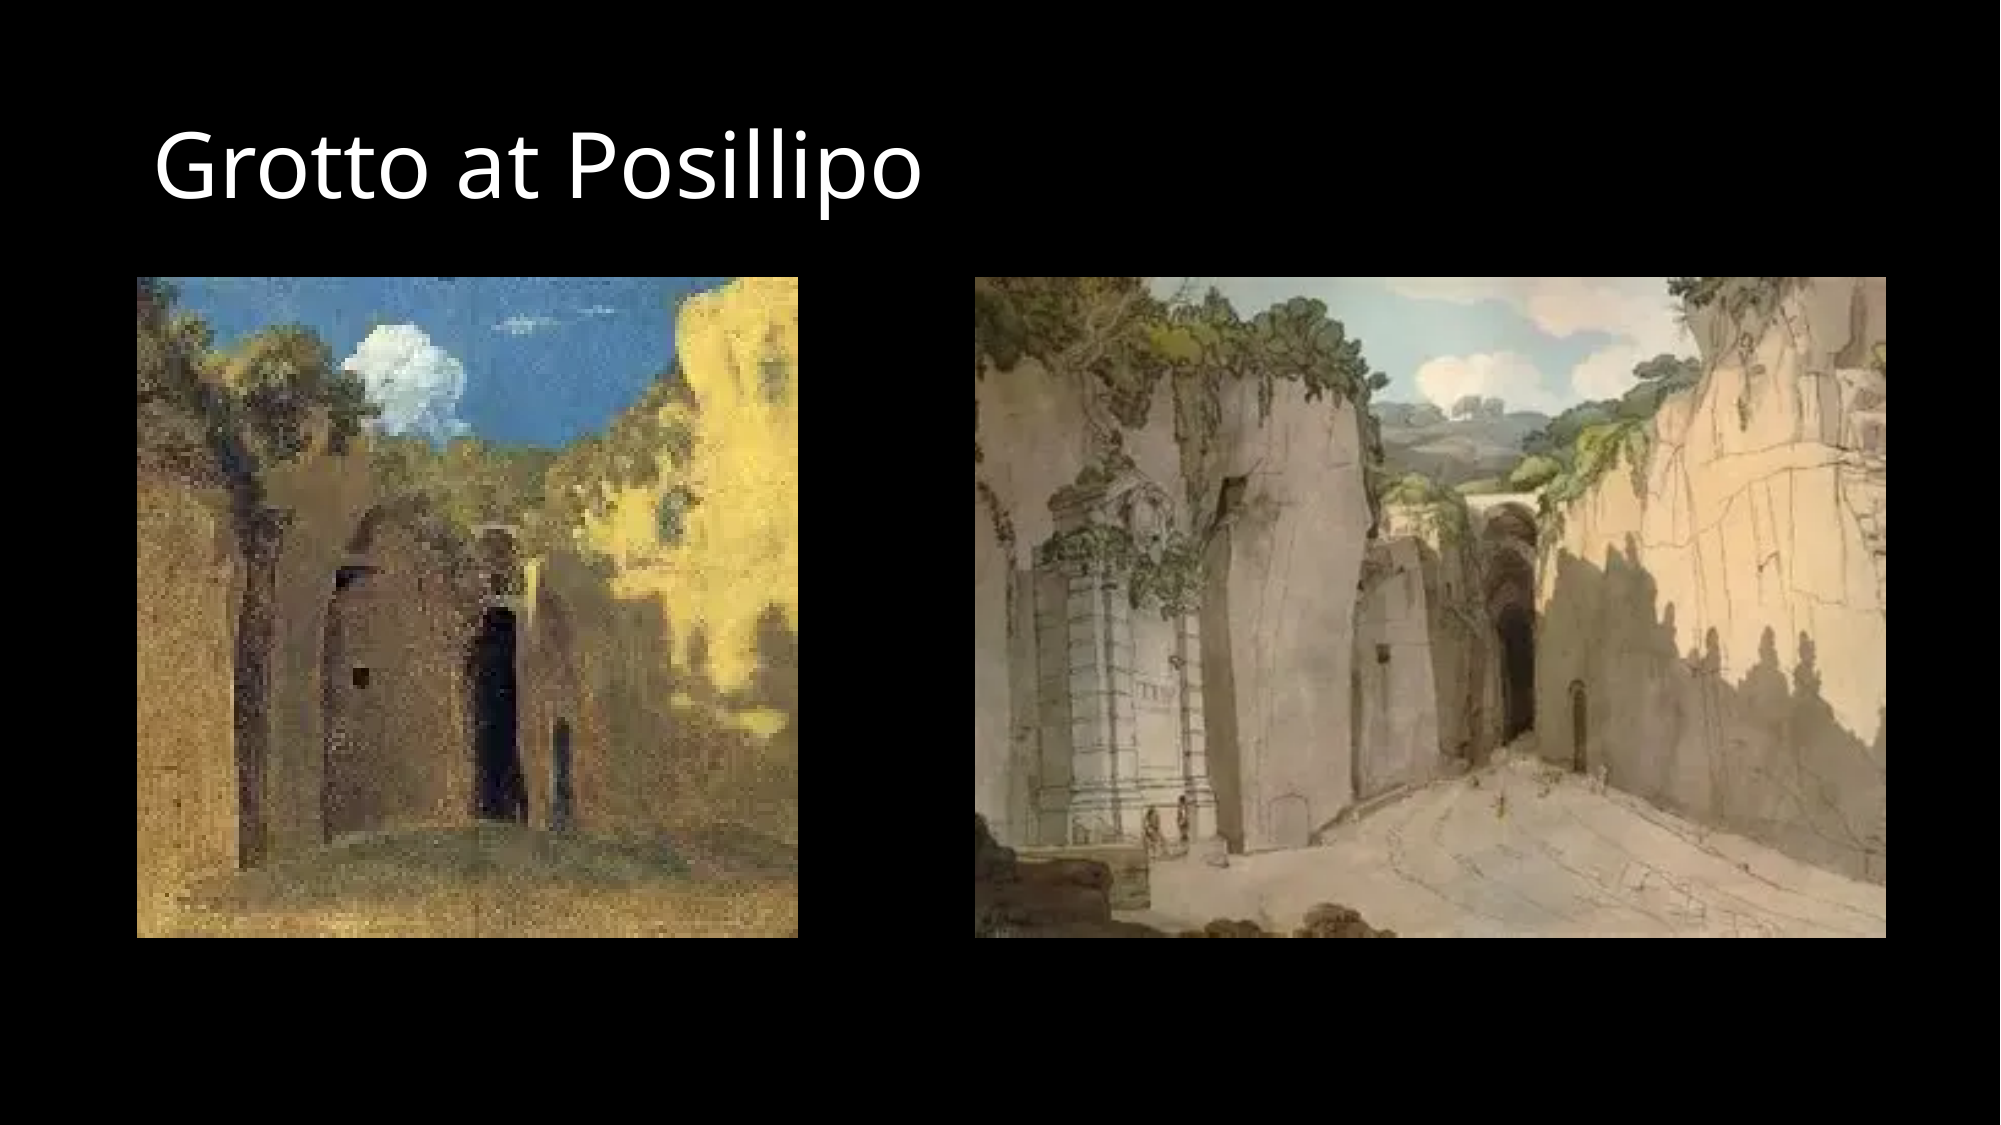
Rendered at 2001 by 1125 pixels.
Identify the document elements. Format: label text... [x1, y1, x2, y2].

picture [137, 277, 798, 938]
picture [975, 277, 1886, 938]
title Grotto at Posillipo [137, 59, 1863, 278]
